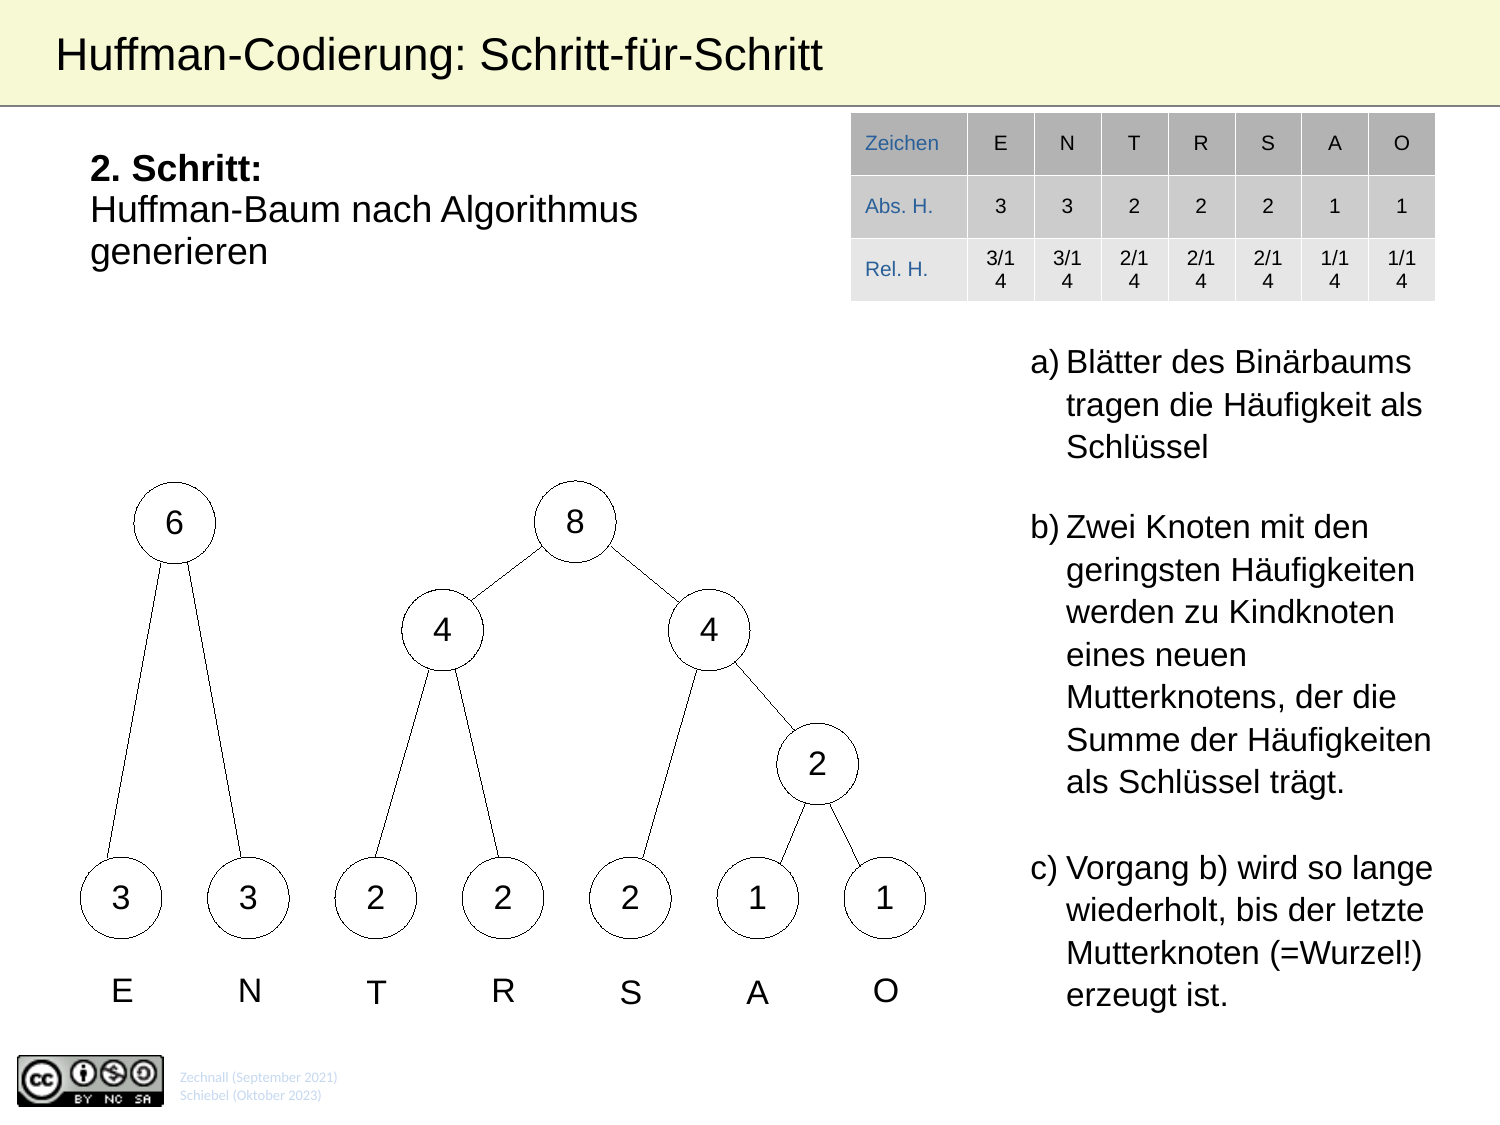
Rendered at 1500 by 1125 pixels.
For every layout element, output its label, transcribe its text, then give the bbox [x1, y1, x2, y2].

table_header E [968, 113, 1034, 175]
text_box 3 [207, 857, 290, 939]
text_box 2 [776, 723, 859, 805]
table_cell 2/14 [1102, 239, 1168, 301]
text_box 6 [133, 482, 216, 564]
text_box S [604, 966, 658, 1020]
table_cell 1 [1302, 176, 1368, 238]
text_box 8 [534, 480, 617, 563]
table_cell 1/14 [1369, 239, 1435, 301]
table_cell 3 [1035, 176, 1101, 238]
table_cell 3/14 [1035, 239, 1101, 301]
table_cell 2 [1102, 176, 1168, 238]
table_header N [1035, 113, 1101, 175]
table_cell 1 [1369, 176, 1435, 238]
text_box 2. Schritt: Huffman-Baum nach Algorithmus generieren [75, 139, 815, 292]
text_box 4 [401, 589, 483, 670]
table_header S [1236, 113, 1301, 175]
table_cell 3 [968, 176, 1034, 238]
text_box 1 [716, 857, 799, 939]
text_box 3 [80, 857, 162, 939]
text_box 2 [589, 857, 672, 939]
title Huffman-Codierung: Schritt-für-Schritt [55, 6, 1013, 104]
table_cell 1/14 [1302, 239, 1368, 301]
table_cell 2/14 [1169, 239, 1235, 301]
text_box N [223, 964, 278, 1018]
table_cell 2 [1169, 176, 1235, 238]
text_box Blätter des Binärbaums tragen die Häufigkeit als Schlüssel Zwei Knoten mit den geringsten Häufigkeiten werden zu Kindknoten eines neuen Mutterknotens, der die Summe der Häufigkeiten als Schlüssel trägt. Vorgang b) wird so lange wiederholt, bis der letzte Mutterknoten (=Wurzel!) erzeugt ist. [980, 330, 1490, 1046]
table_header O [1369, 113, 1435, 175]
table_cell Abs. H. [851, 176, 967, 238]
table_header Zeichen [851, 113, 967, 175]
table_header A [1302, 113, 1368, 175]
text_box E [96, 964, 149, 1018]
picture [17, 1055, 164, 1107]
table_header R [1169, 113, 1235, 175]
table_header T [1102, 113, 1168, 175]
text_box 1 [844, 857, 926, 939]
table_cell 2 [1236, 176, 1301, 238]
text_box 2 [462, 857, 544, 939]
text_box 4 [668, 589, 751, 671]
table_cell 3/14 [968, 239, 1034, 301]
text_box 2 [334, 857, 417, 939]
text_box O [858, 964, 915, 1018]
text_box R [476, 964, 531, 1018]
text_box T [351, 966, 402, 1020]
table_cell Rel. H. [851, 239, 967, 301]
text_box A [731, 966, 784, 1020]
table_cell 2/14 [1236, 239, 1301, 301]
